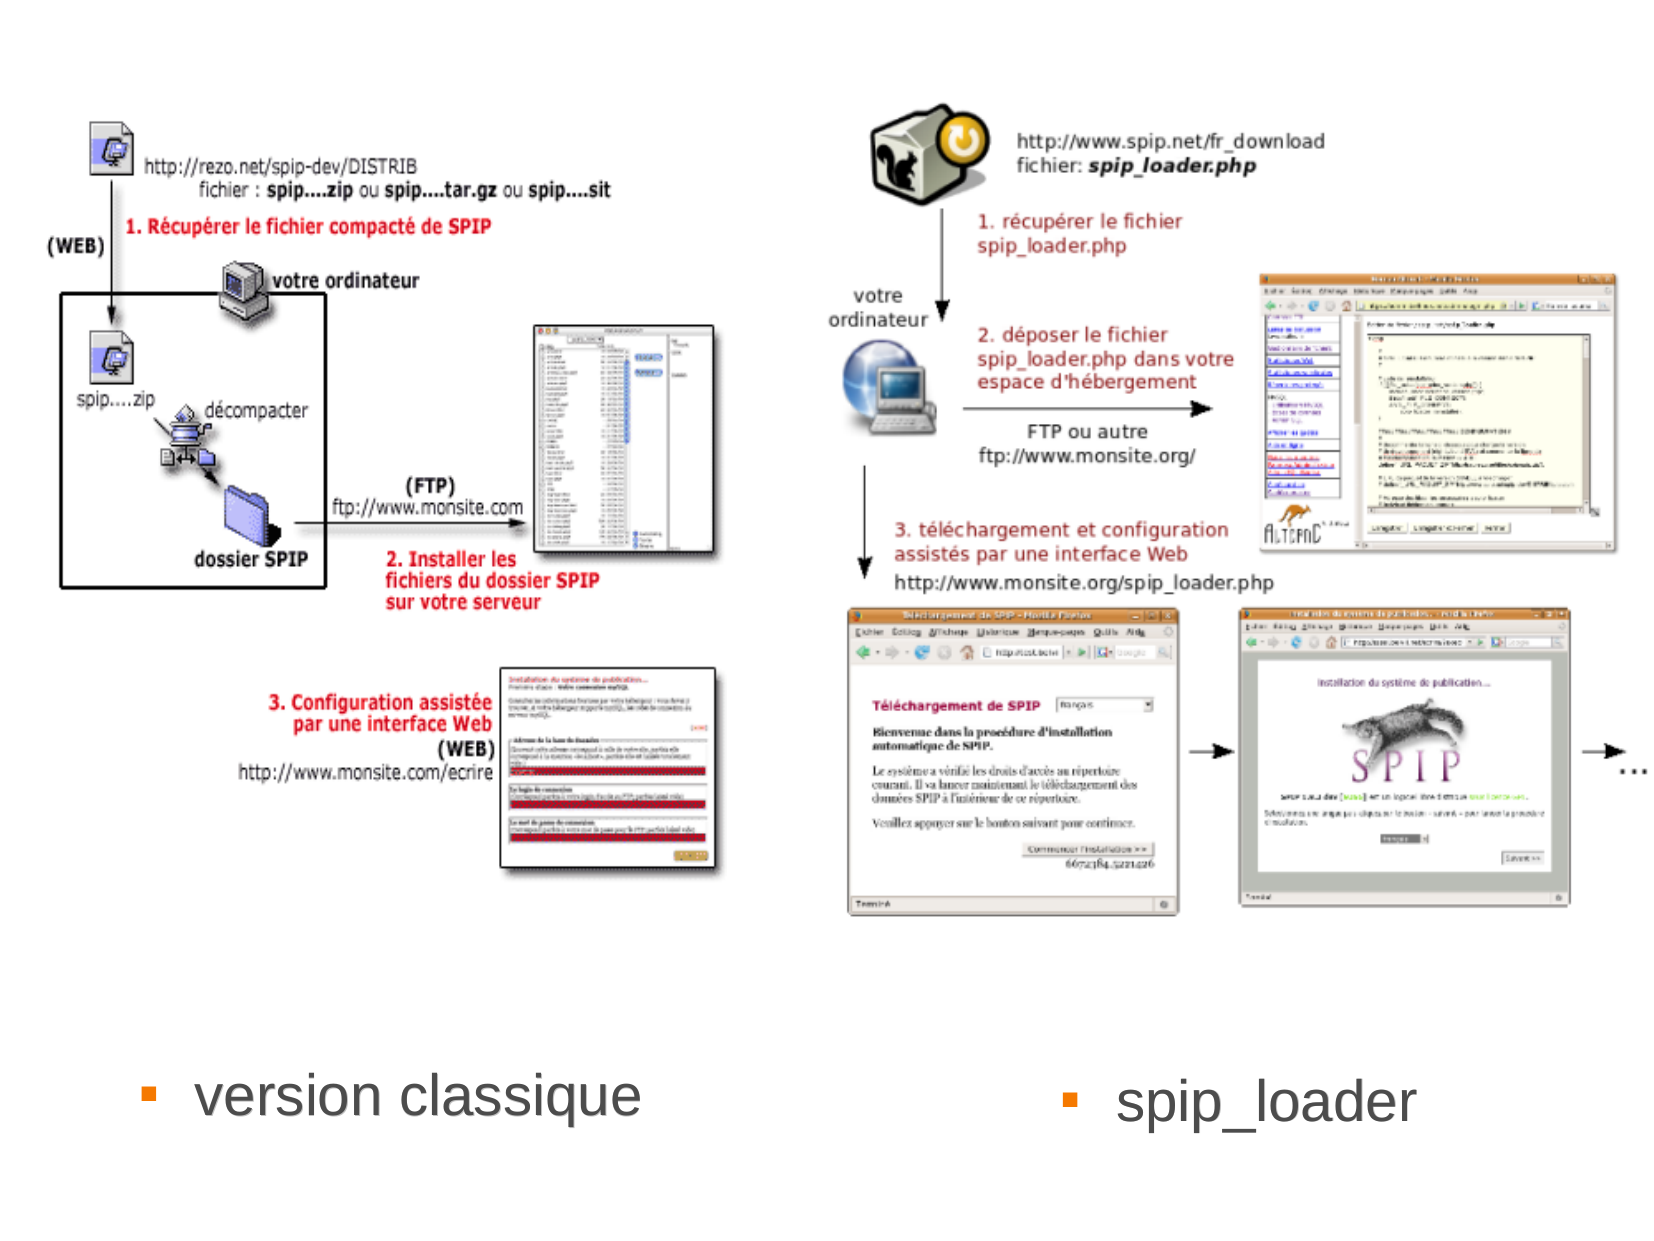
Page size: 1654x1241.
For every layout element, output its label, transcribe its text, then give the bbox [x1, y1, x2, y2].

picture [17, 118, 727, 892]
picture [826, 94, 1654, 951]
list spip_loader [1045, 1068, 1577, 1223]
list version classique [124, 1062, 703, 1241]
